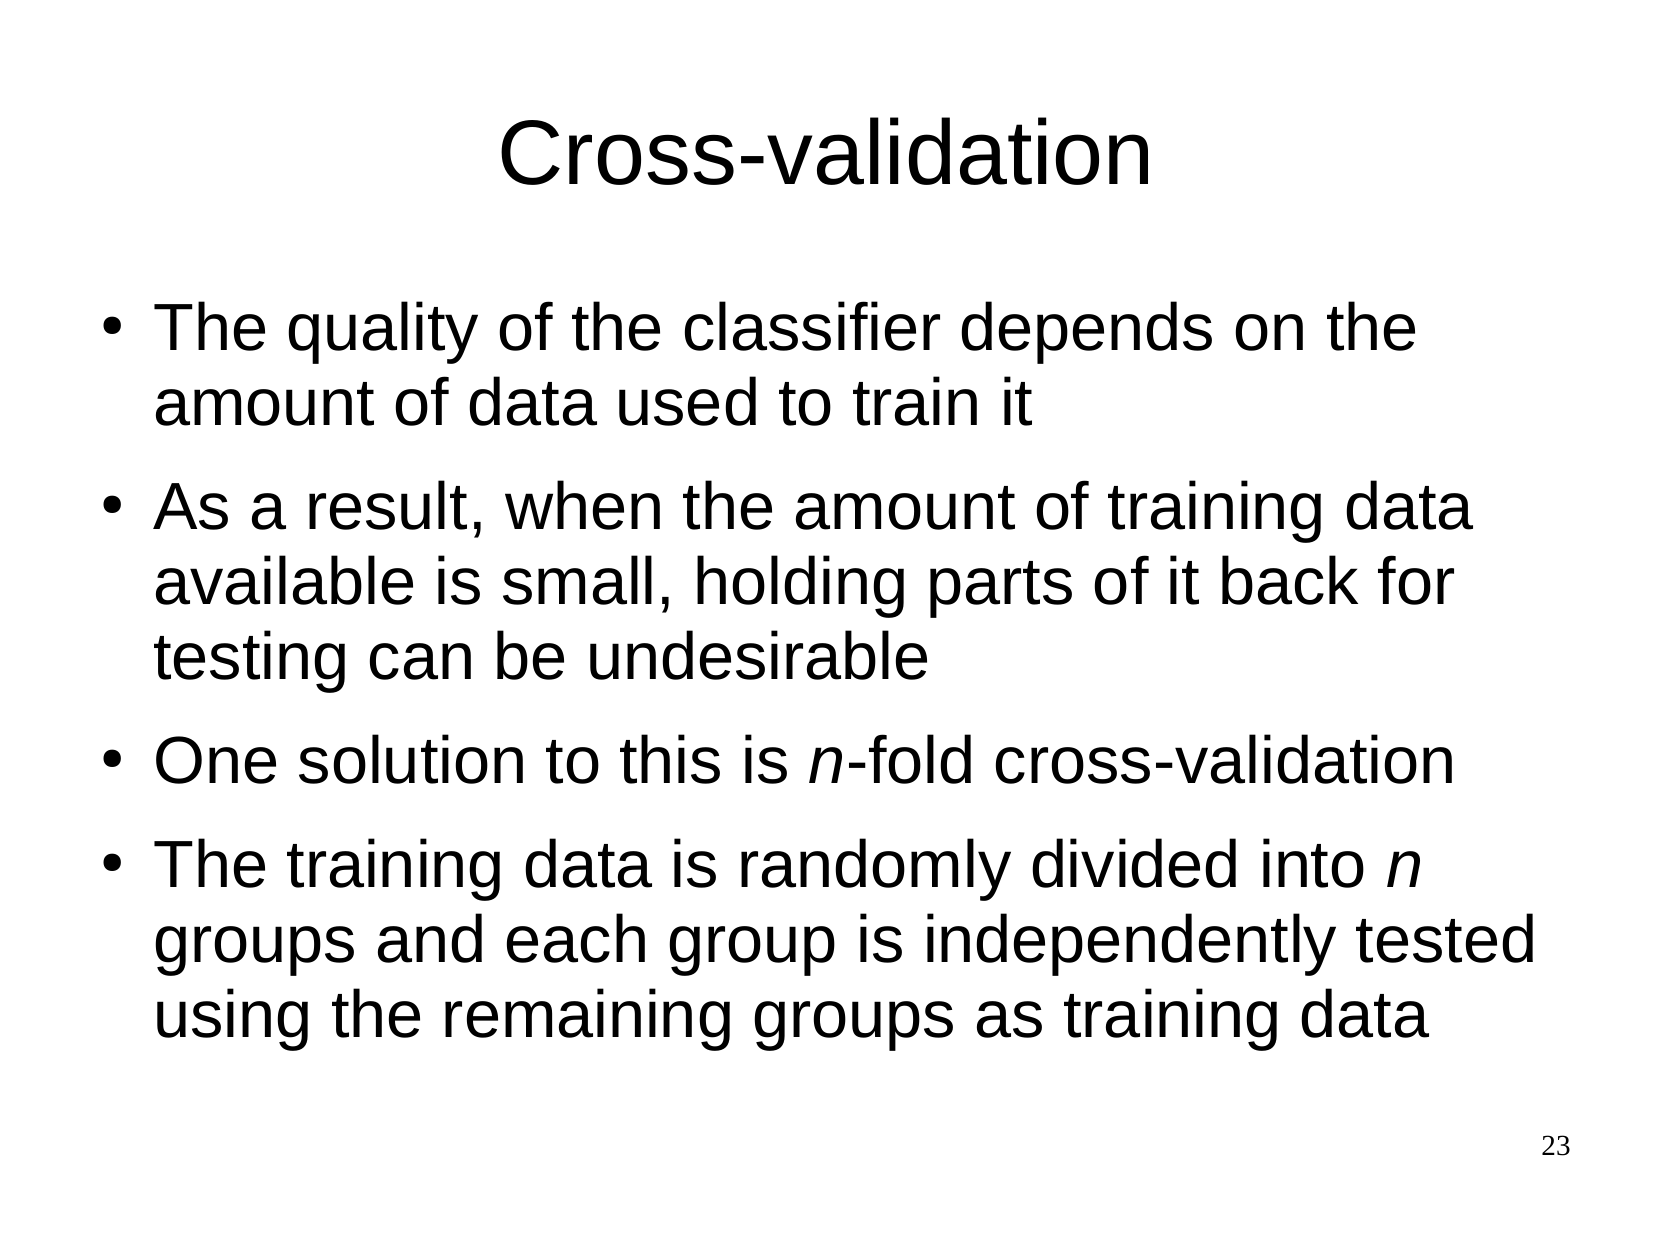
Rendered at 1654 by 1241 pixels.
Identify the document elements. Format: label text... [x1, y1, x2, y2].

list The quality of the classifier depends on the amount of data used to train it As a result, when the amount of training data available is small, holding parts of it back for testing can be undesirable One solution to this is n-fold cross-validation The training data is randomly divided into n groups and each group is independently tested using the remaining groups as training data [82, 290, 1571, 1109]
title Cross-validation [82, 49, 1571, 257]
